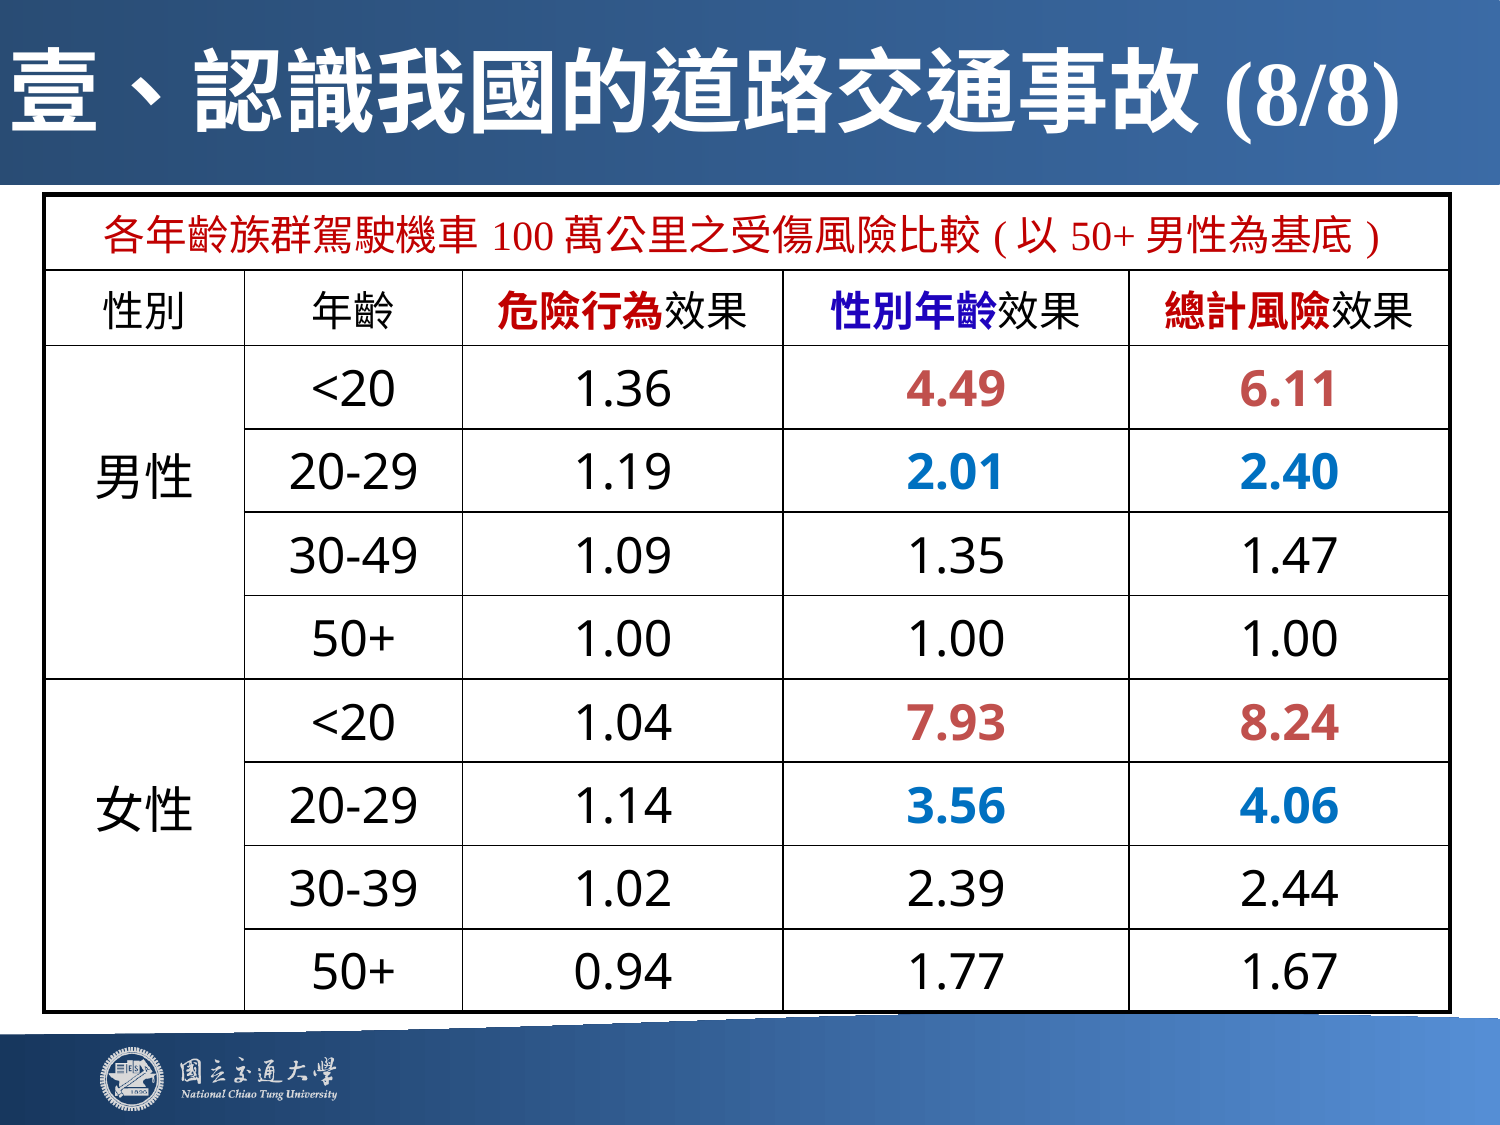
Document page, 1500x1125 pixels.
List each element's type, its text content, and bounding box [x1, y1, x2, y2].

table_cell 30-49 [245, 513, 462, 595]
table_cell 1.36 [463, 346, 782, 428]
table_cell 6.11 [1130, 346, 1448, 428]
table_cell 3.56 [784, 763, 1128, 845]
table_cell 年齡 [245, 271, 462, 345]
table_cell 50+ [245, 930, 462, 1010]
table_cell 1.00 [784, 596, 1128, 678]
table_cell 1.09 [463, 513, 782, 595]
table_cell 8.24 [1130, 680, 1448, 761]
table_cell 4.06 [1130, 763, 1448, 845]
table_cell 30-39 [245, 846, 462, 928]
table_cell 1.67 [1130, 930, 1448, 1010]
table_cell 1.35 [784, 513, 1128, 595]
table_cell 20-29 [245, 430, 462, 511]
table_cell 性別 [46, 271, 244, 345]
table_cell 性別年齡效果 [784, 271, 1128, 345]
title 壹、認識我國的道路交通事故(8/8) [0, 19, 1500, 159]
table_cell 1.47 [1130, 513, 1448, 595]
table_cell 2.39 [784, 846, 1128, 928]
table_cell <20 [245, 346, 462, 428]
table_cell 1.04 [463, 680, 782, 761]
table_cell 1.00 [463, 596, 782, 678]
table_cell 1.77 [784, 930, 1128, 1010]
table_cell 20-29 [245, 763, 462, 845]
table_cell 2.40 [1130, 430, 1448, 511]
table_cell 2.01 [784, 430, 1128, 511]
table_cell 女性 [46, 680, 244, 1010]
table_cell 1.14 [463, 763, 782, 845]
table_cell 1.19 [463, 430, 782, 511]
table_cell 1.02 [463, 846, 782, 928]
table_cell 4.49 [784, 346, 1128, 428]
table_cell 7.93 [784, 680, 1128, 761]
table_cell 男性 [46, 346, 244, 678]
table_cell 50+ [245, 596, 462, 678]
table_cell 2.44 [1130, 846, 1448, 928]
table_header 各年齡族群駕駛機車100萬公里之受傷風險比較(以50+男性為基底) [46, 197, 1448, 269]
table_cell 總計風險效果 [1130, 271, 1448, 345]
table_cell 0.94 [463, 930, 782, 1010]
table_cell <20 [245, 680, 462, 761]
table_cell 危險行為效果 [463, 271, 782, 345]
table_cell 1.00 [1130, 596, 1448, 678]
